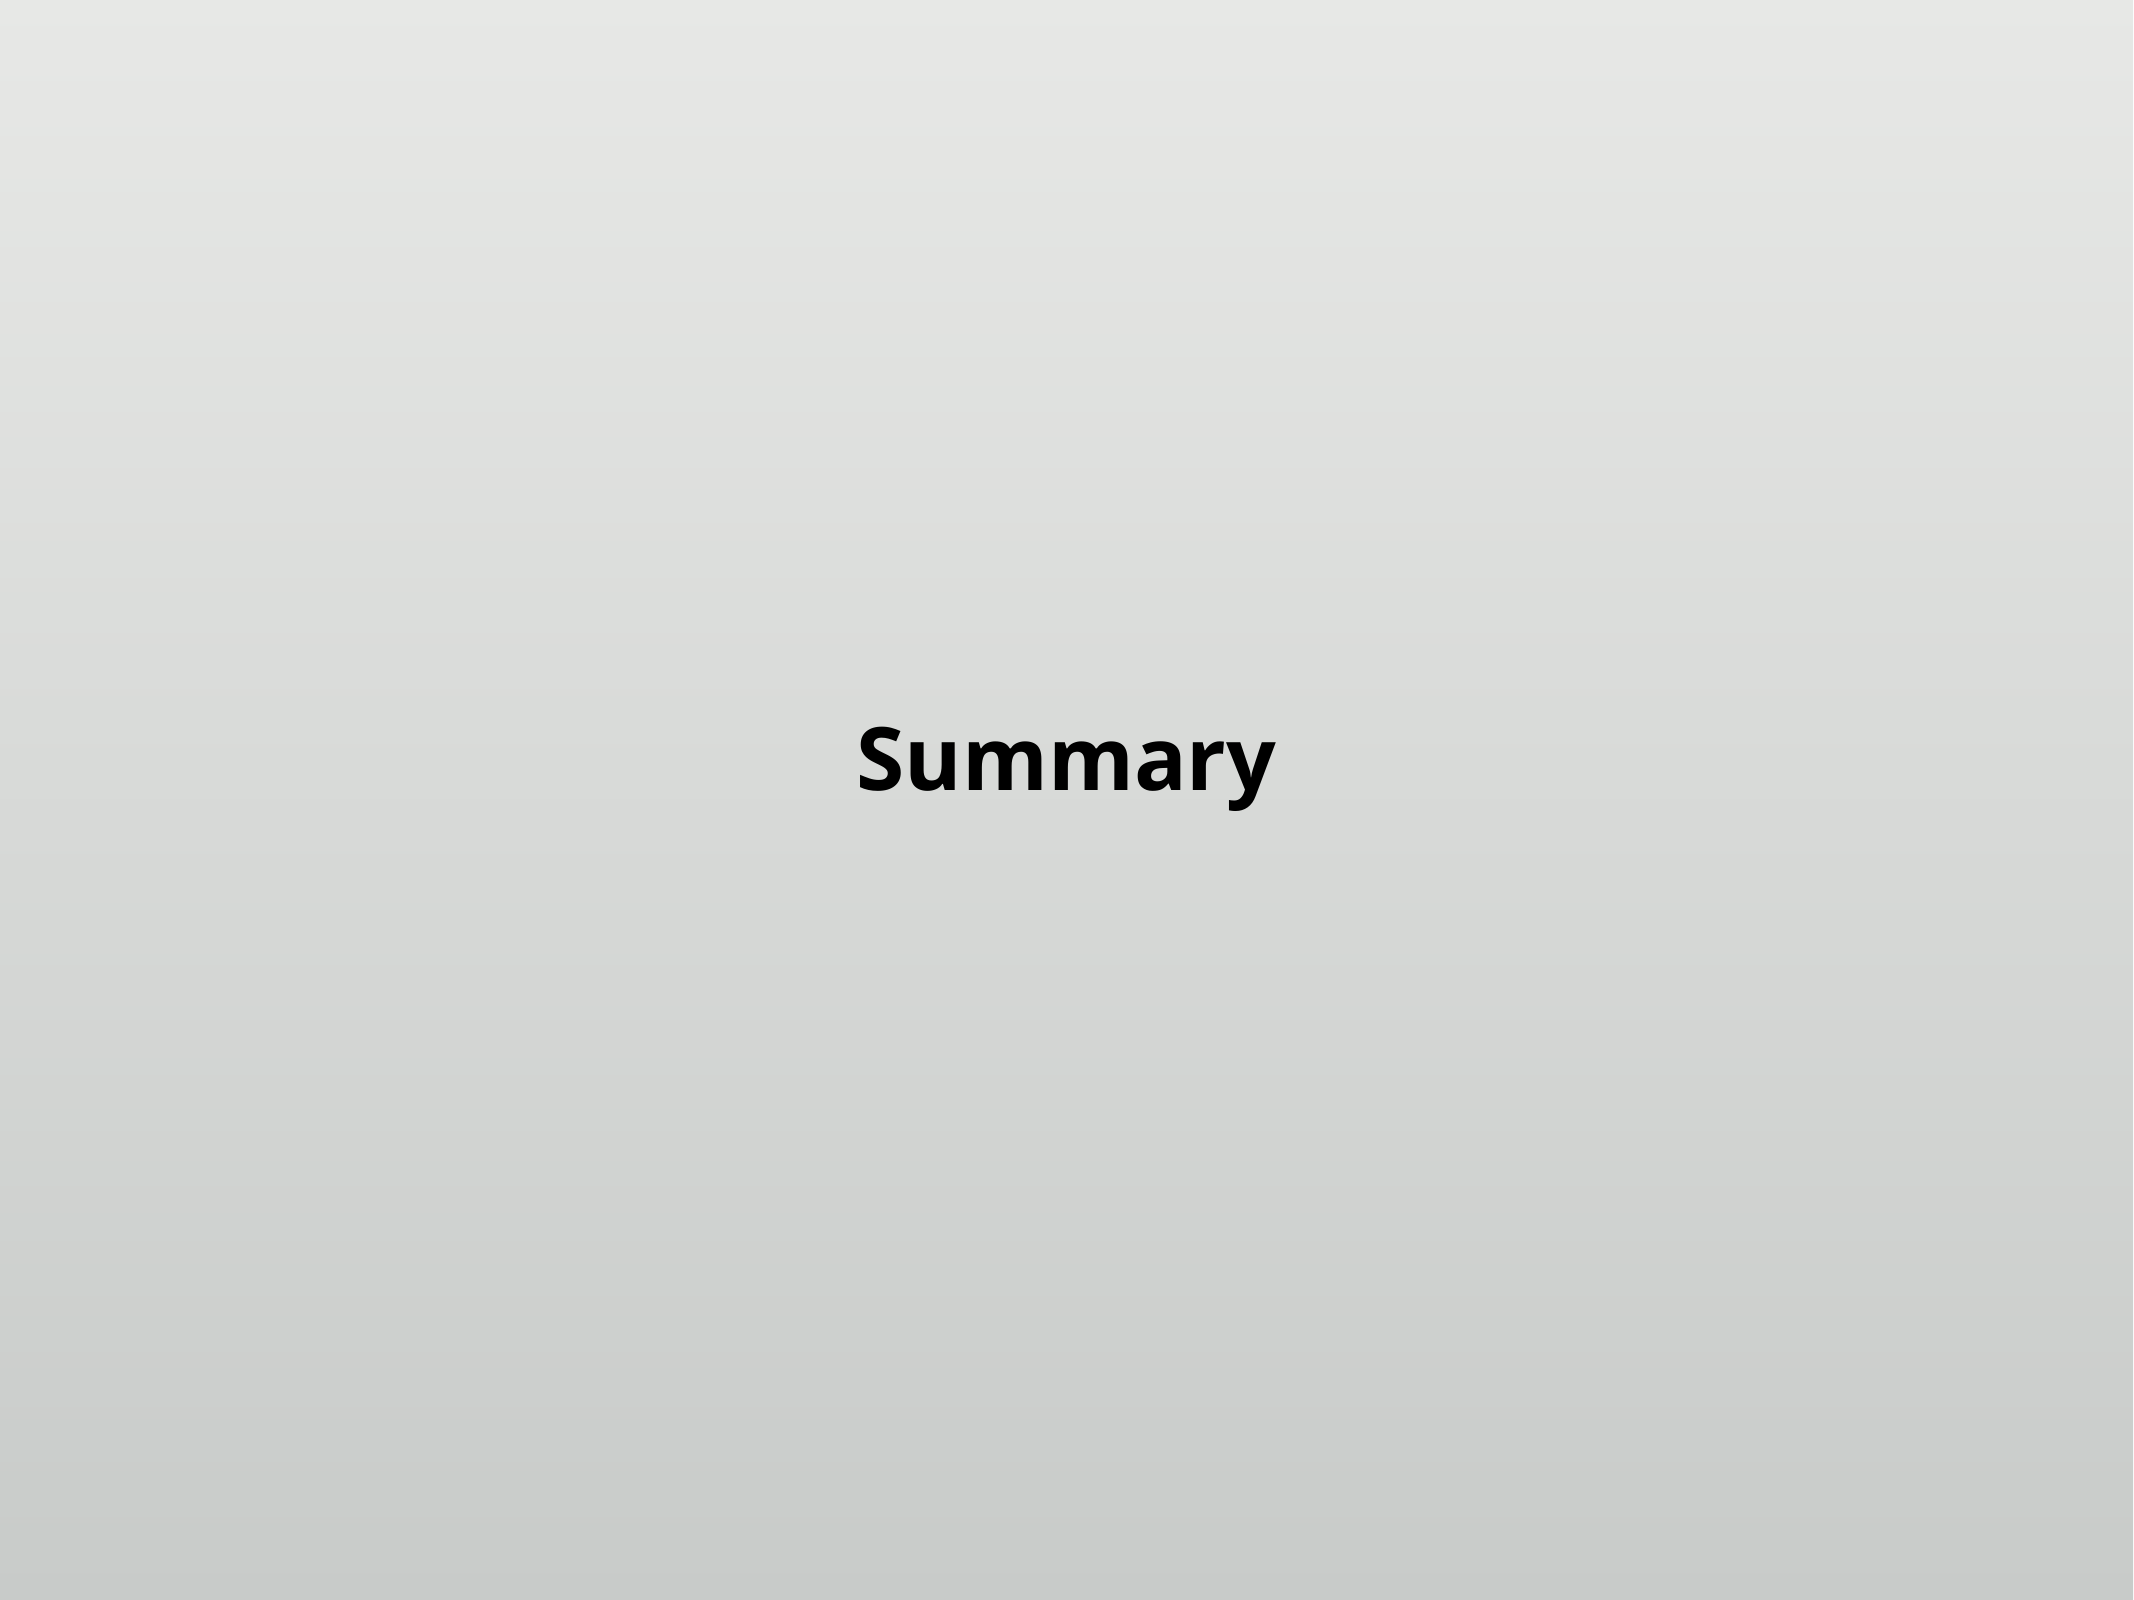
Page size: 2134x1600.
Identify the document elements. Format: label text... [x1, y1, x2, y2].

title Summary [93, 495, 2040, 1017]
